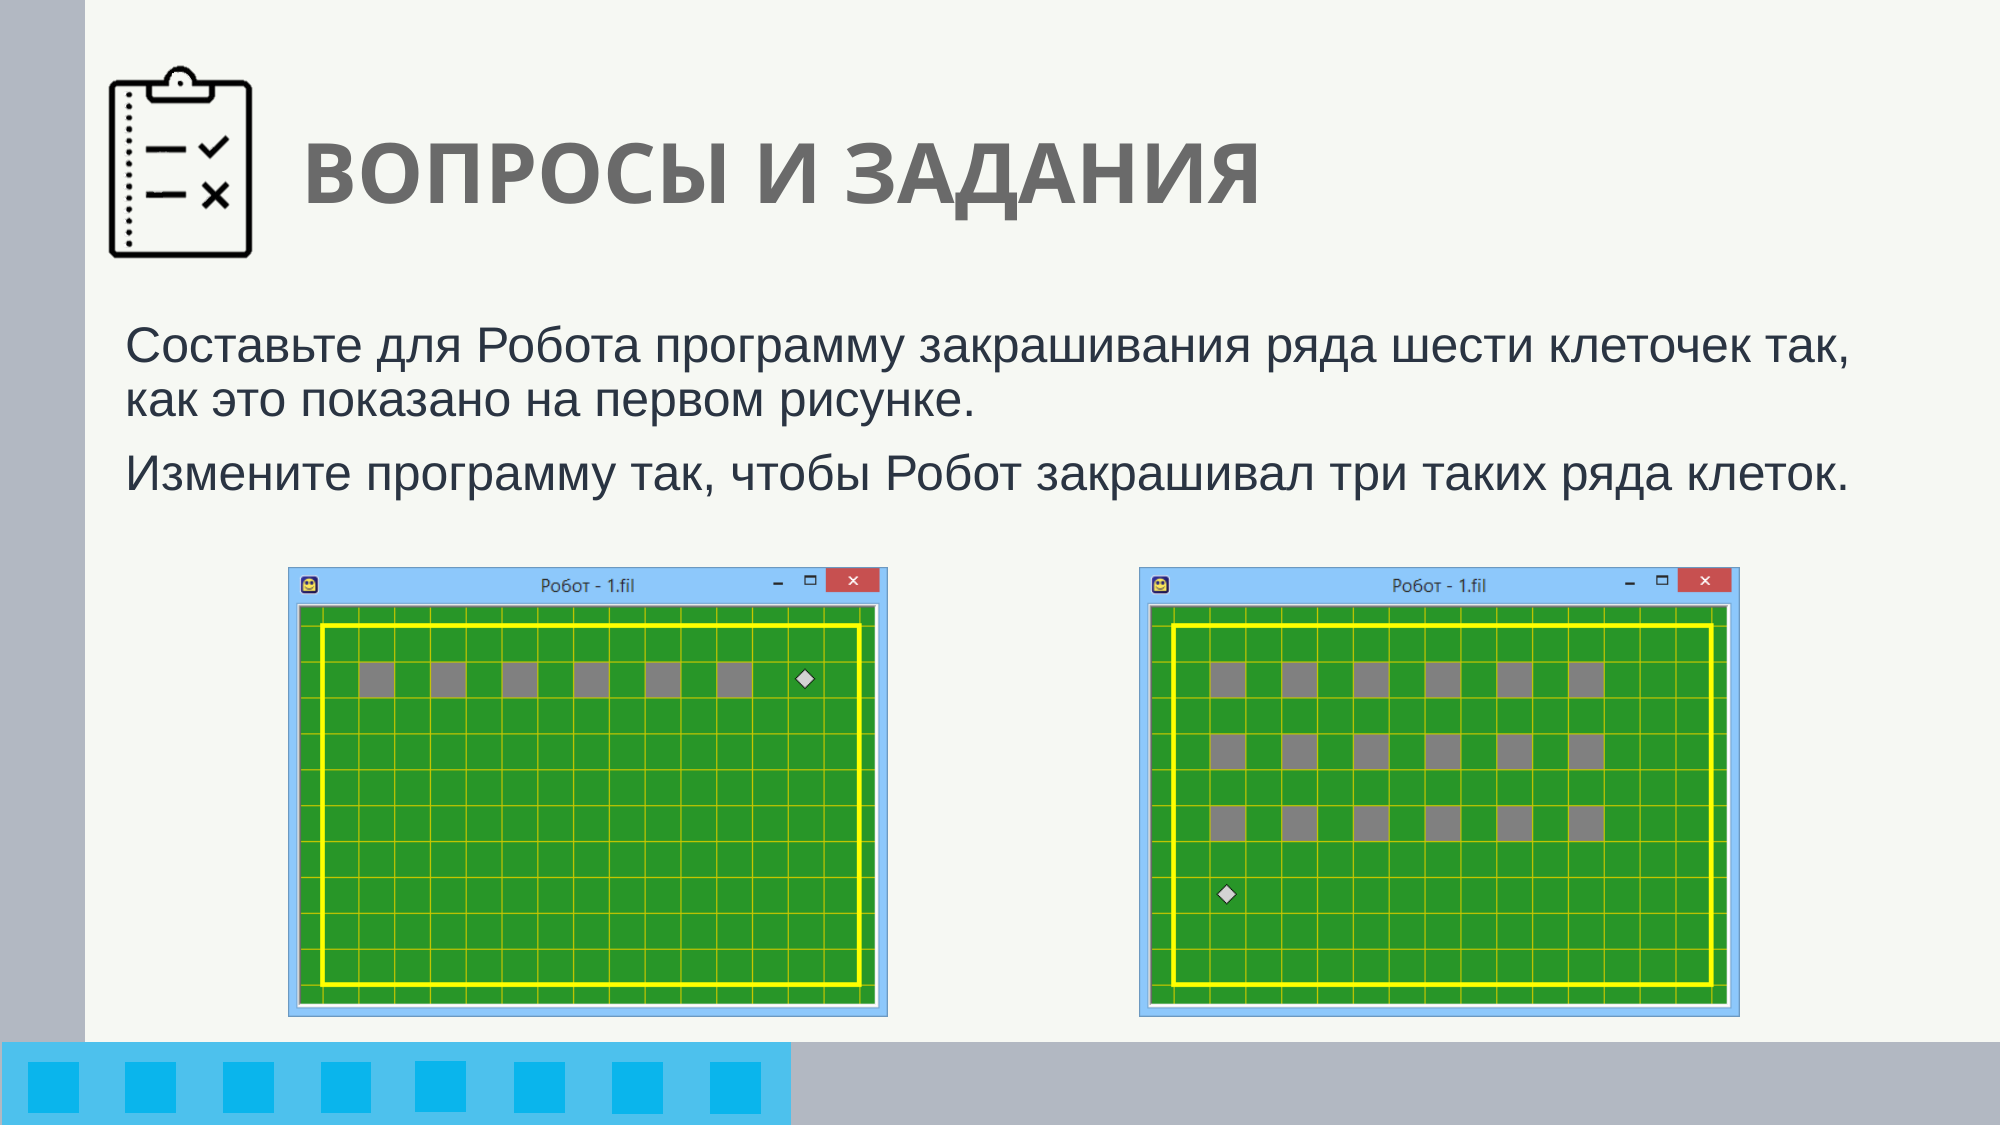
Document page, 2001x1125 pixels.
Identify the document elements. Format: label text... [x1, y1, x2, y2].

picture [1139, 567, 1740, 1017]
title ВОПРОСЫ И ЗАДАНИЯ [285, 67, 1892, 286]
list Составьте для Робота программу закрашивания ряда шести клеточек так, как это показано на первом рисунке. Измените программу так, чтобы Робот закрашивал три таких ряда клеток. [110, 311, 1892, 1058]
picture [288, 567, 888, 1017]
